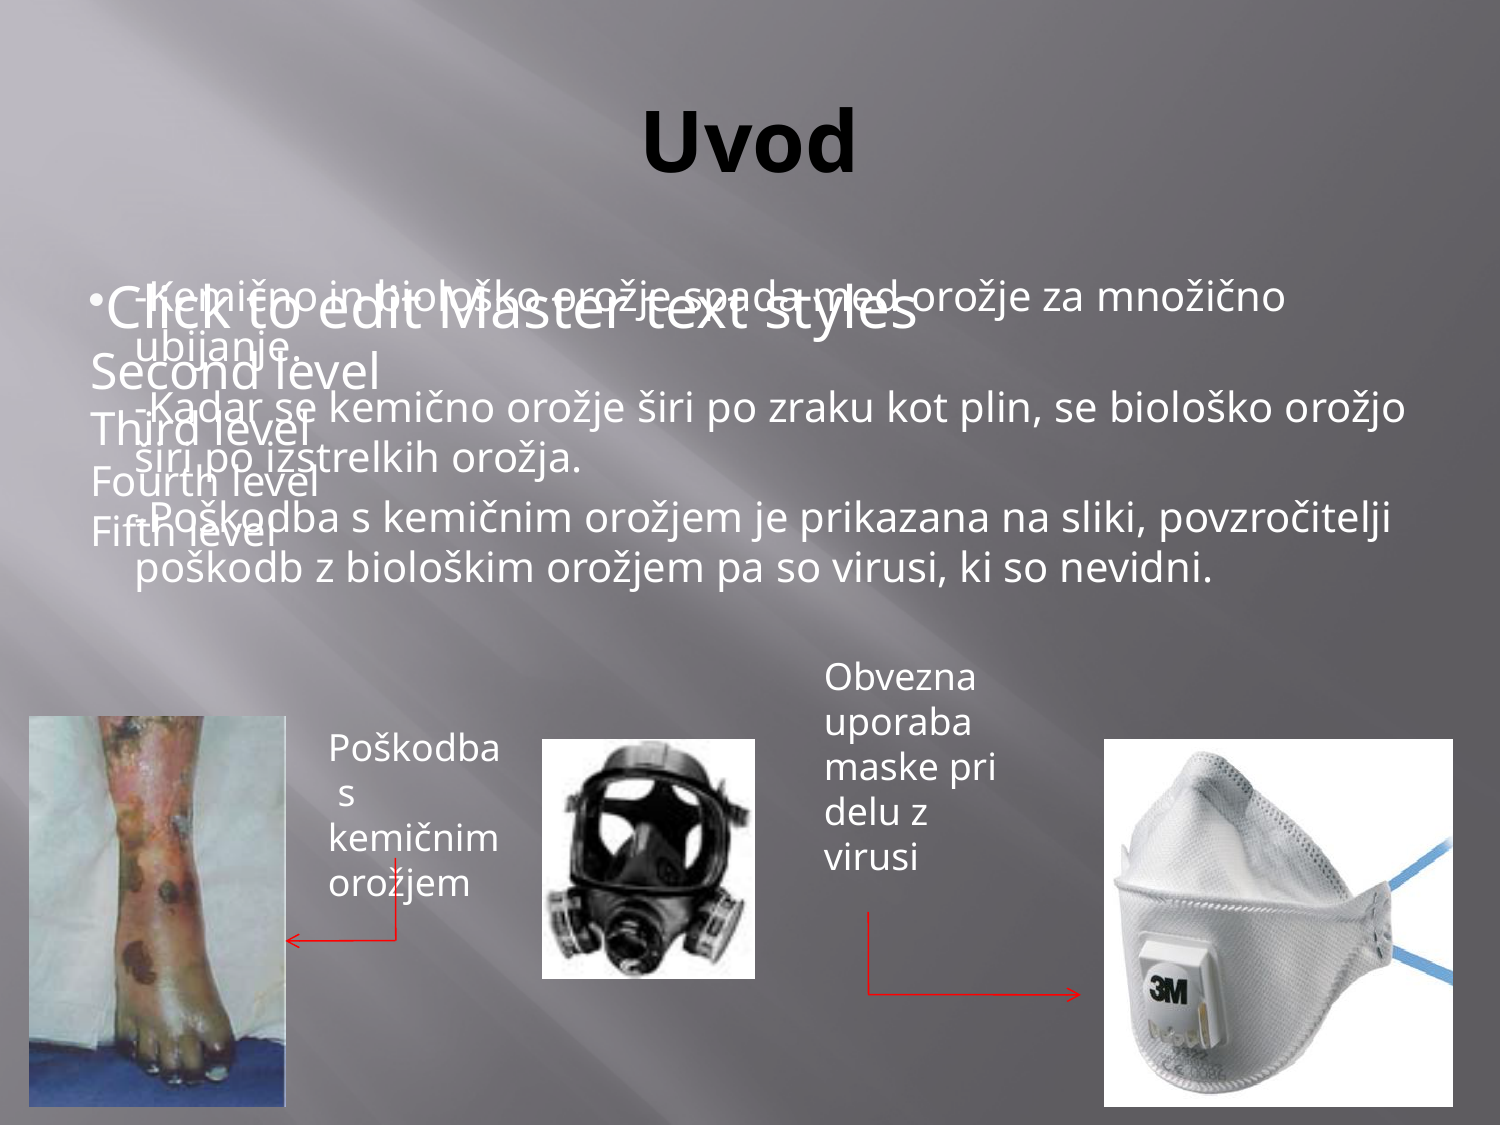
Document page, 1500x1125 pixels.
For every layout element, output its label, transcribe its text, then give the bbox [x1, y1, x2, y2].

text_box Obvezna uporaba maske pri delu z virusi [809, 645, 1041, 886]
title Uvod [75, 45, 1425, 233]
picture [0, 0, 1500, 1125]
text_box -Kemično in biološko orožje spada med orožje za množično ubijanje. -Kadar se kemično orožje širi po zraku kot plin, se biološko orožjo širi po izstrelkih orožja. -Poškodba s kemičnim orožjem je prikazana na sliki, povzročitelji poškodb z biološkim orožjem pa so virusi, ki so nevidni. [74, 262, 1425, 1035]
text_box Poškodba s kemičnim orožjem [312, 716, 526, 912]
